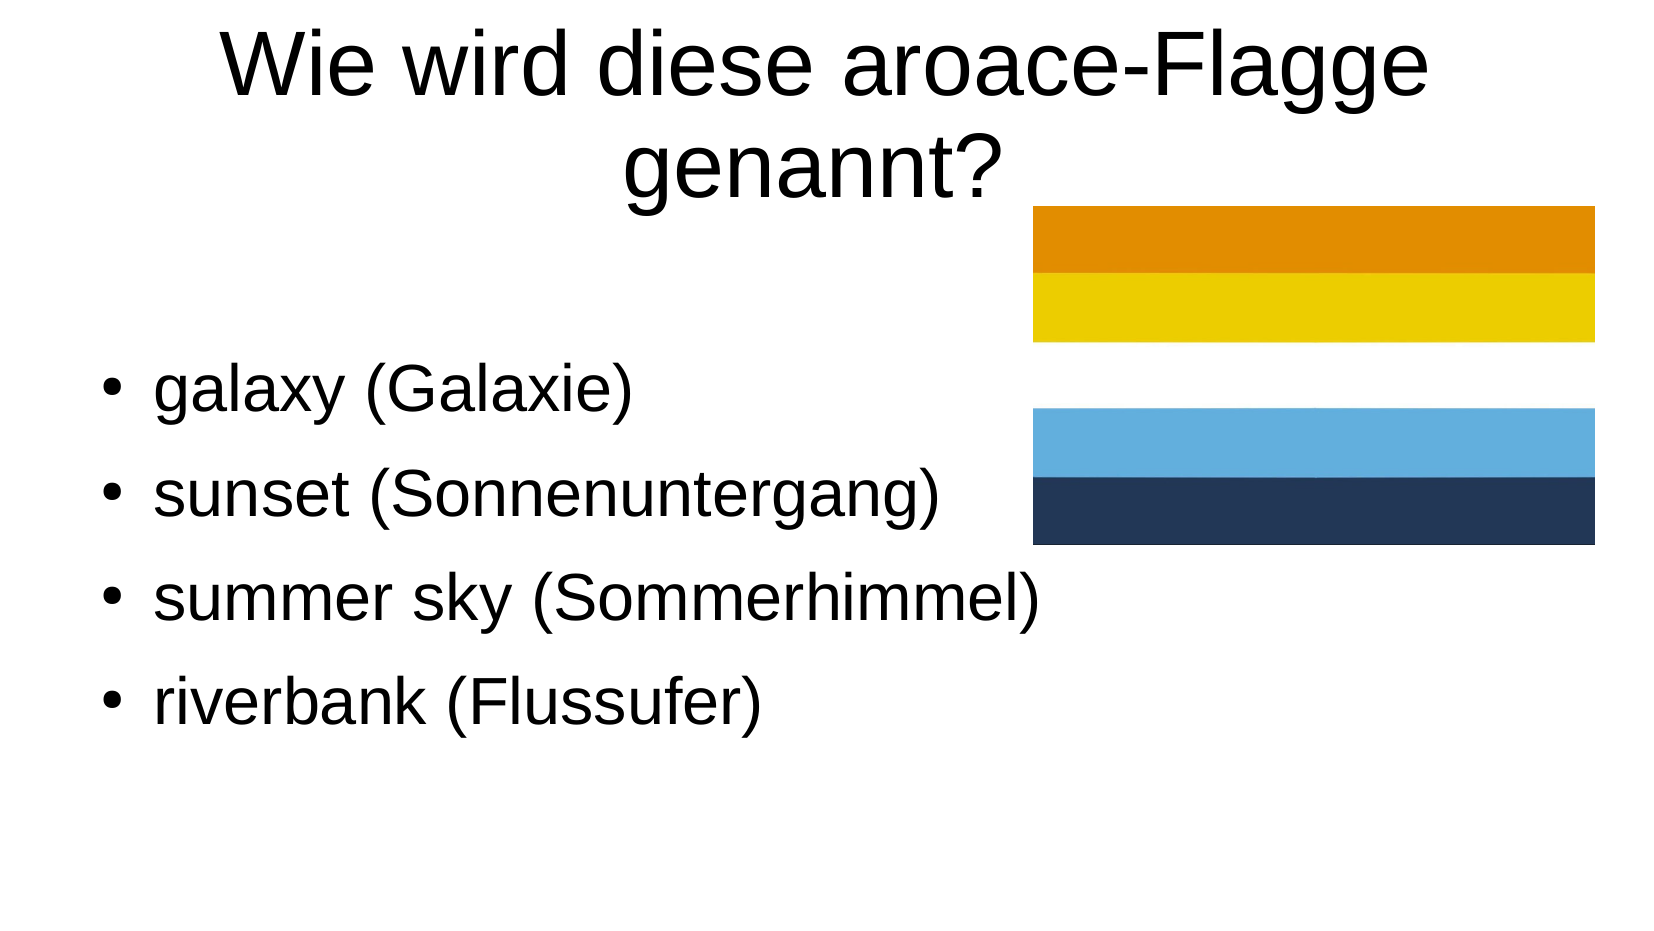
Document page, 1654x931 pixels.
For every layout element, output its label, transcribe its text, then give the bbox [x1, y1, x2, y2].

title Wie wird diese aroace-Flagge genannt? [82, 12, 1571, 218]
list galaxy (Galaxie) sunset (Sonnenuntergang) summer sky (Sommerhimmel) riverbank (Flussufer) [82, 247, 1571, 787]
picture [1033, 206, 1595, 545]
